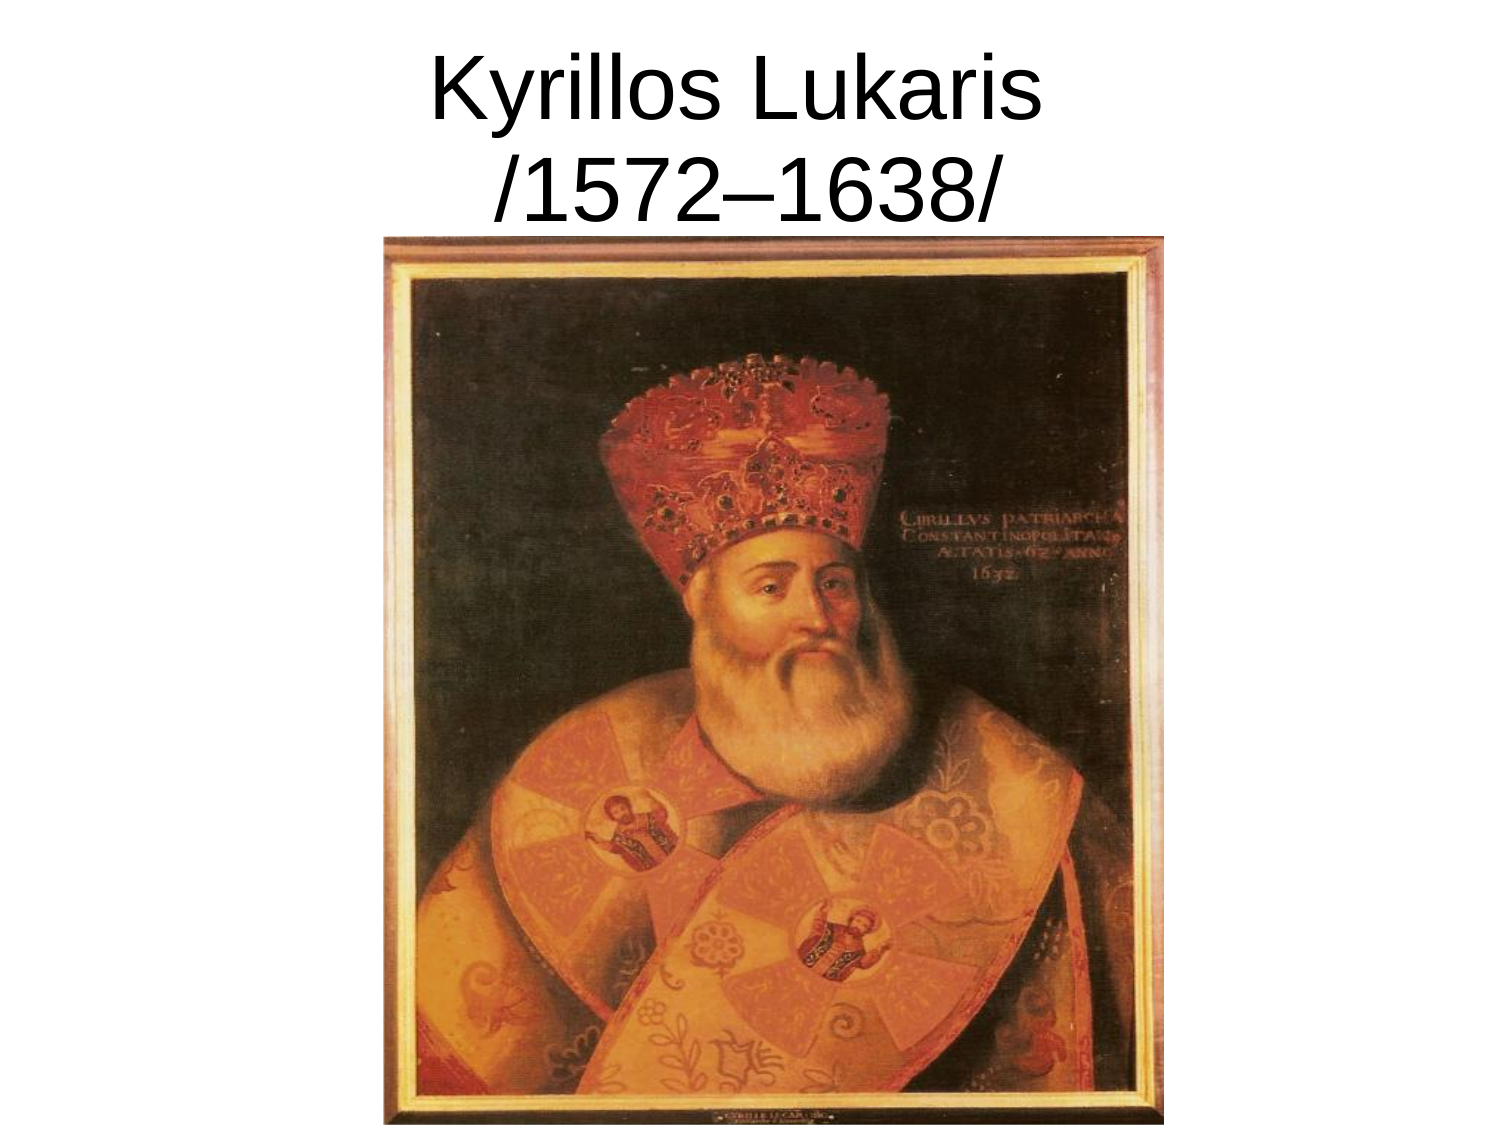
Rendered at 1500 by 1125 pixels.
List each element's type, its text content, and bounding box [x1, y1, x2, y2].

picture [383, 236, 1164, 1125]
title Kyrillos Lukaris /1572–1638/ [74, 20, 1425, 257]
